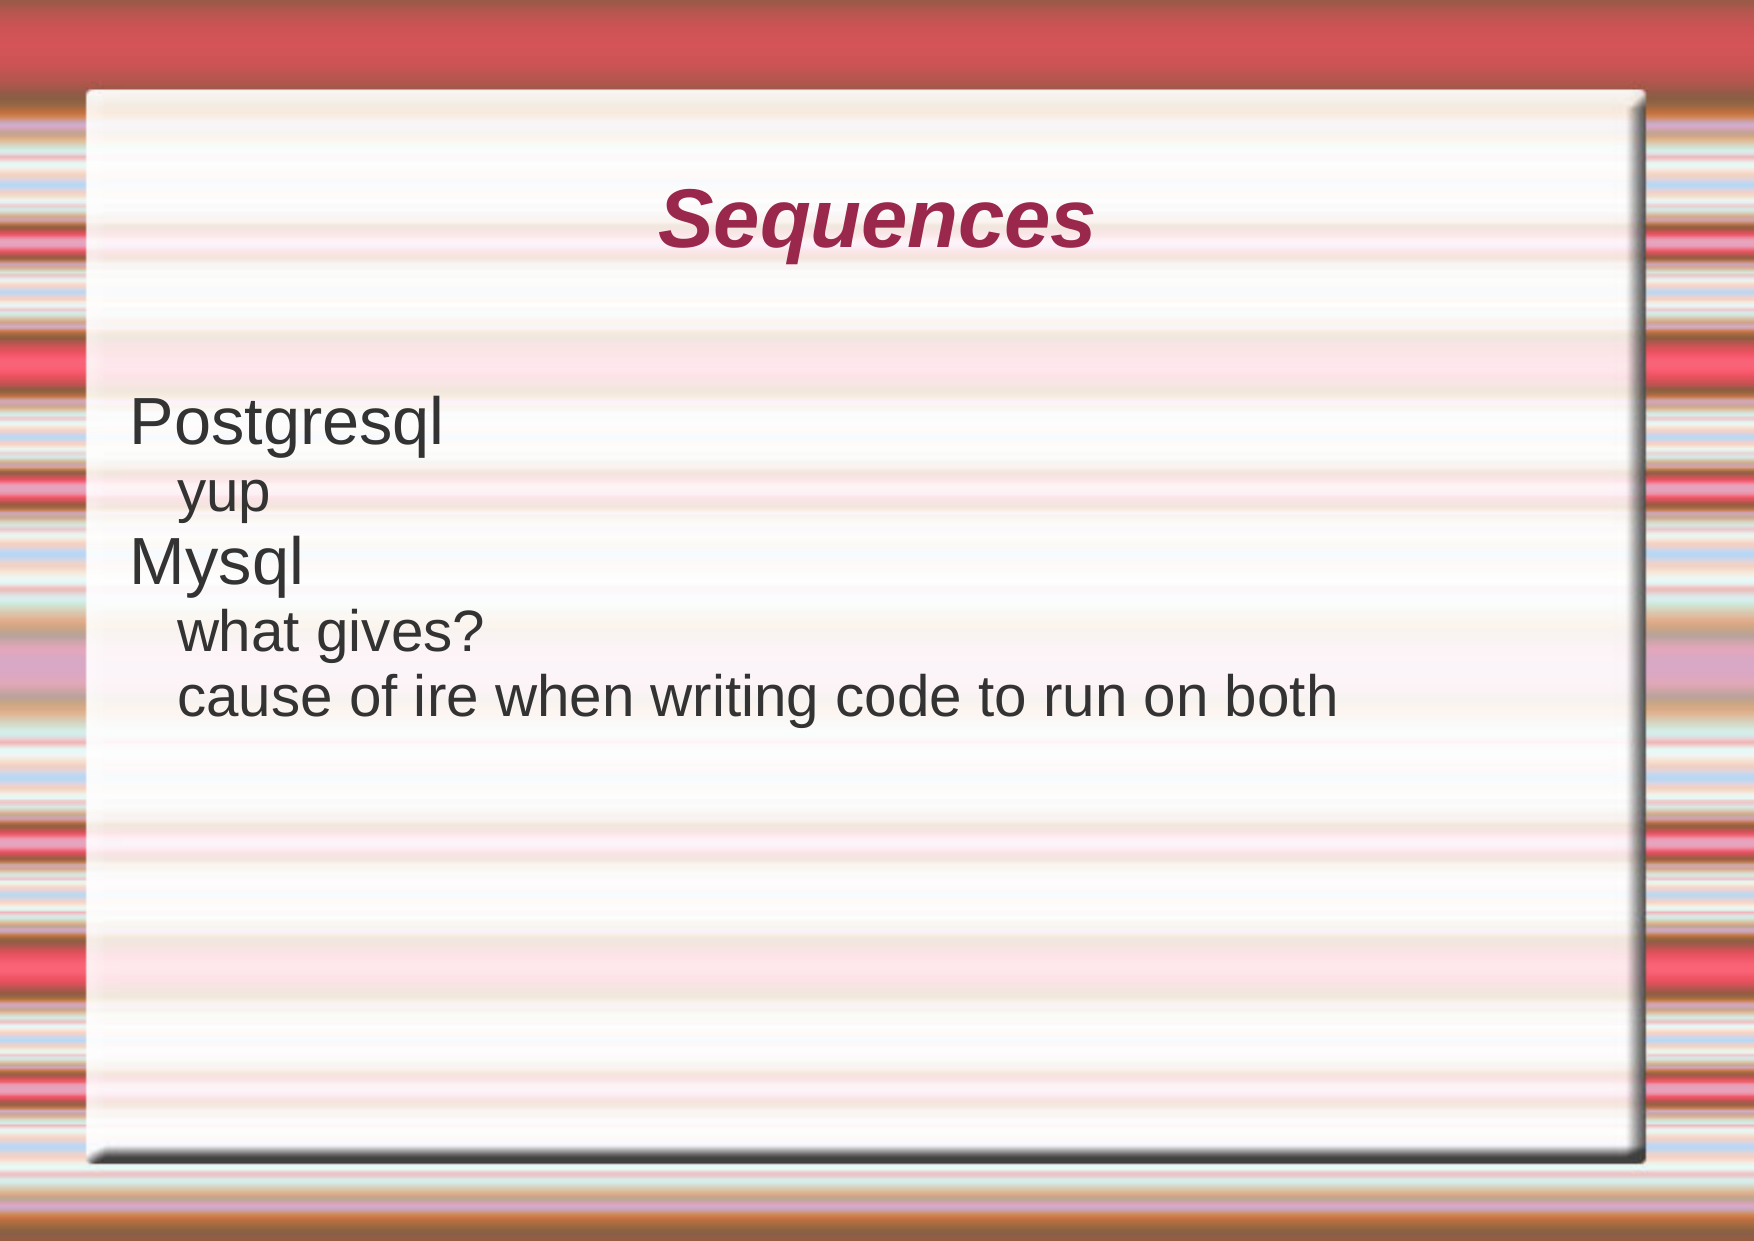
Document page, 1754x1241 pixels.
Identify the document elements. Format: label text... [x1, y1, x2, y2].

title Sequences [128, 114, 1627, 322]
picture [0, 0, 1754, 1241]
list Postgresql yup Mysql what gives? cause of ire when writing code to run on both [118, 383, 1625, 1093]
